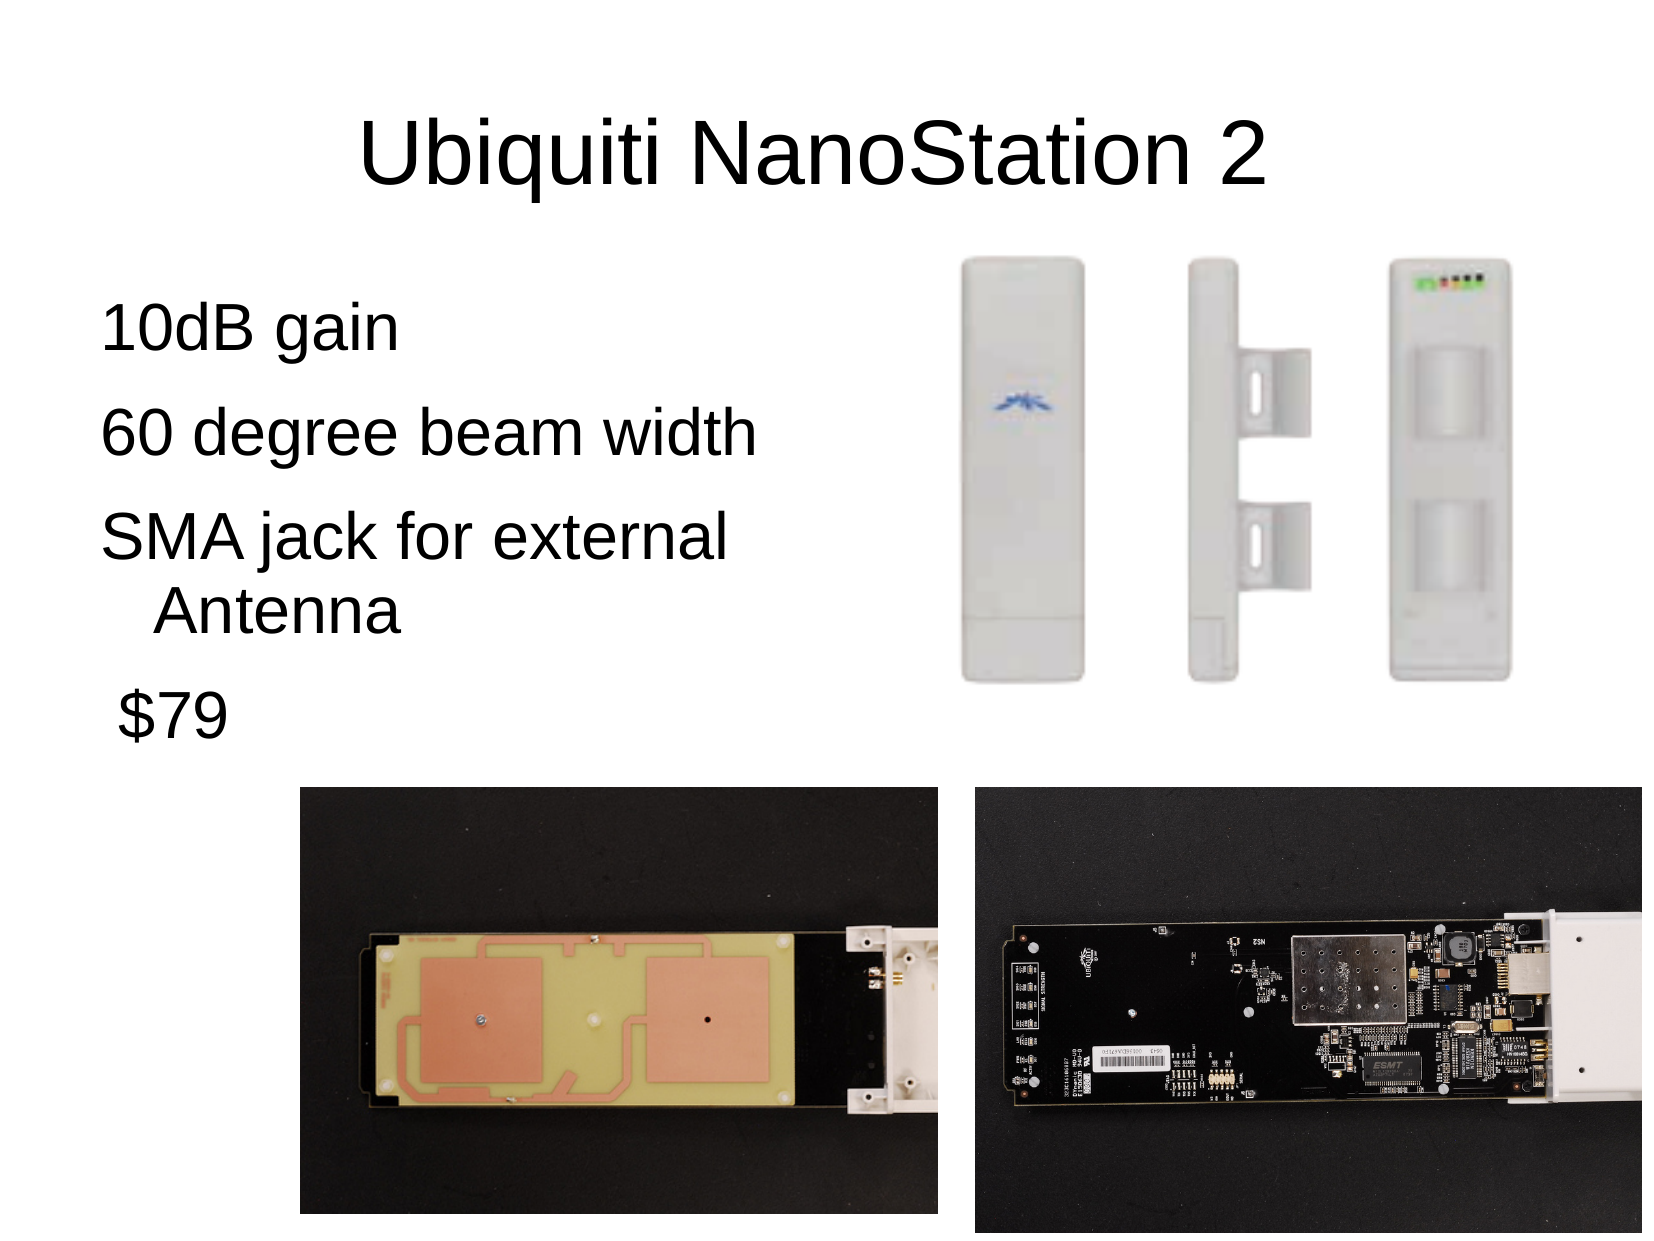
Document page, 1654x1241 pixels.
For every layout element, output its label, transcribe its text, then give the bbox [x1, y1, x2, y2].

picture [862, 226, 1589, 713]
list 10dB gain 60 degree beam width SMA jack for external Antenna $79 [82, 290, 809, 1109]
picture [975, 787, 1642, 1234]
title Ubiquiti NanoStation 2 [82, 49, 1571, 257]
picture [300, 787, 938, 1214]
